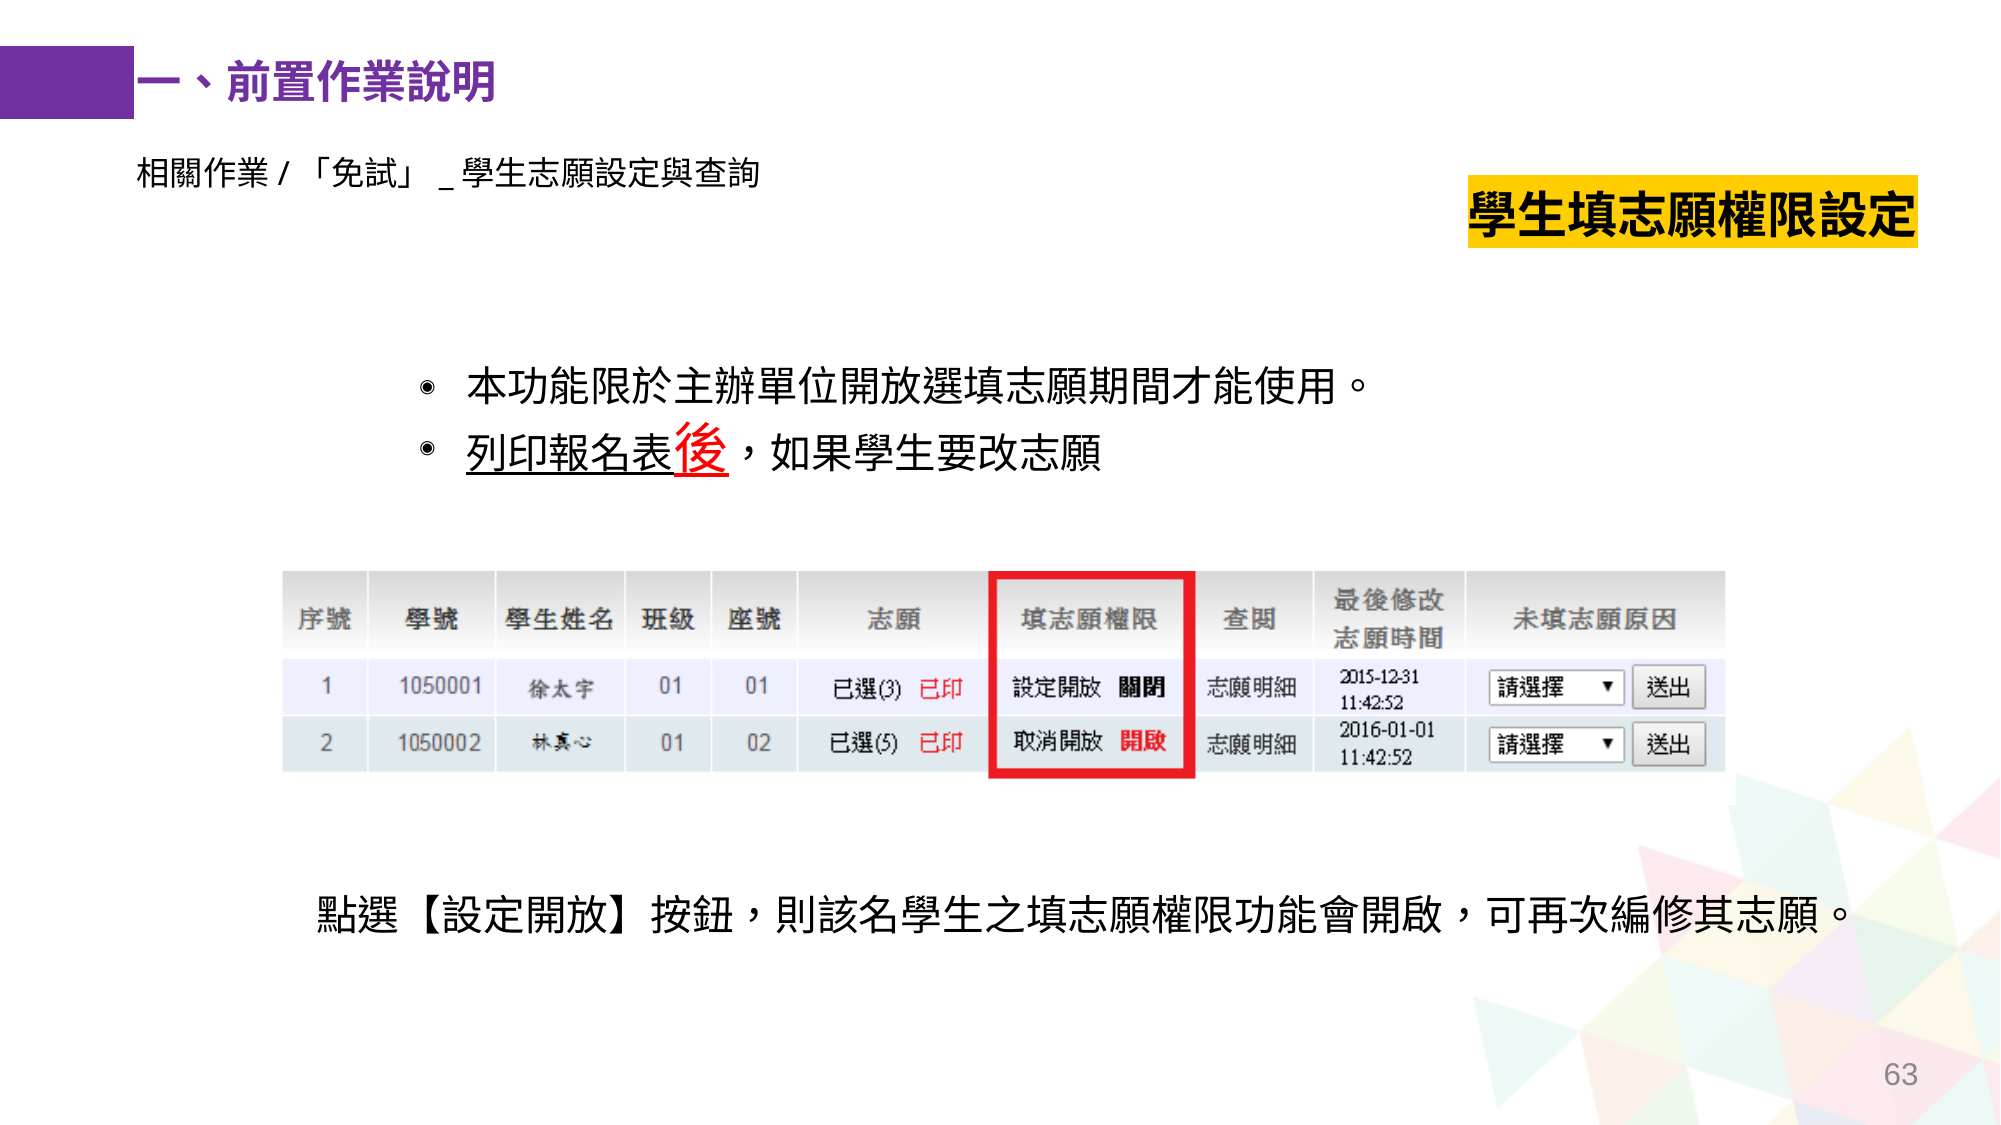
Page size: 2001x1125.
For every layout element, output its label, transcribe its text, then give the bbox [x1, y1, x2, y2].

picture [277, 571, 1737, 805]
text_box 一、前置作業說明 [121, 46, 860, 116]
text_box 點選【設定開放】按鈕，則該名學生之填志願權限功能會開啟，可再次編修其志願。 [301, 881, 2000, 946]
text_box 63 [1868, 1038, 1989, 1125]
text_box 相關作業/「免試」_學生志願設定與查詢 [121, 144, 758, 201]
list 本功能限於主辦單位開放選填志願期間才能使用。 列印報名表後，如果學生要改志願 [373, 350, 1641, 497]
text_box 學生填志願權限設定 [1417, 167, 1969, 259]
text_box [0, 46, 134, 119]
